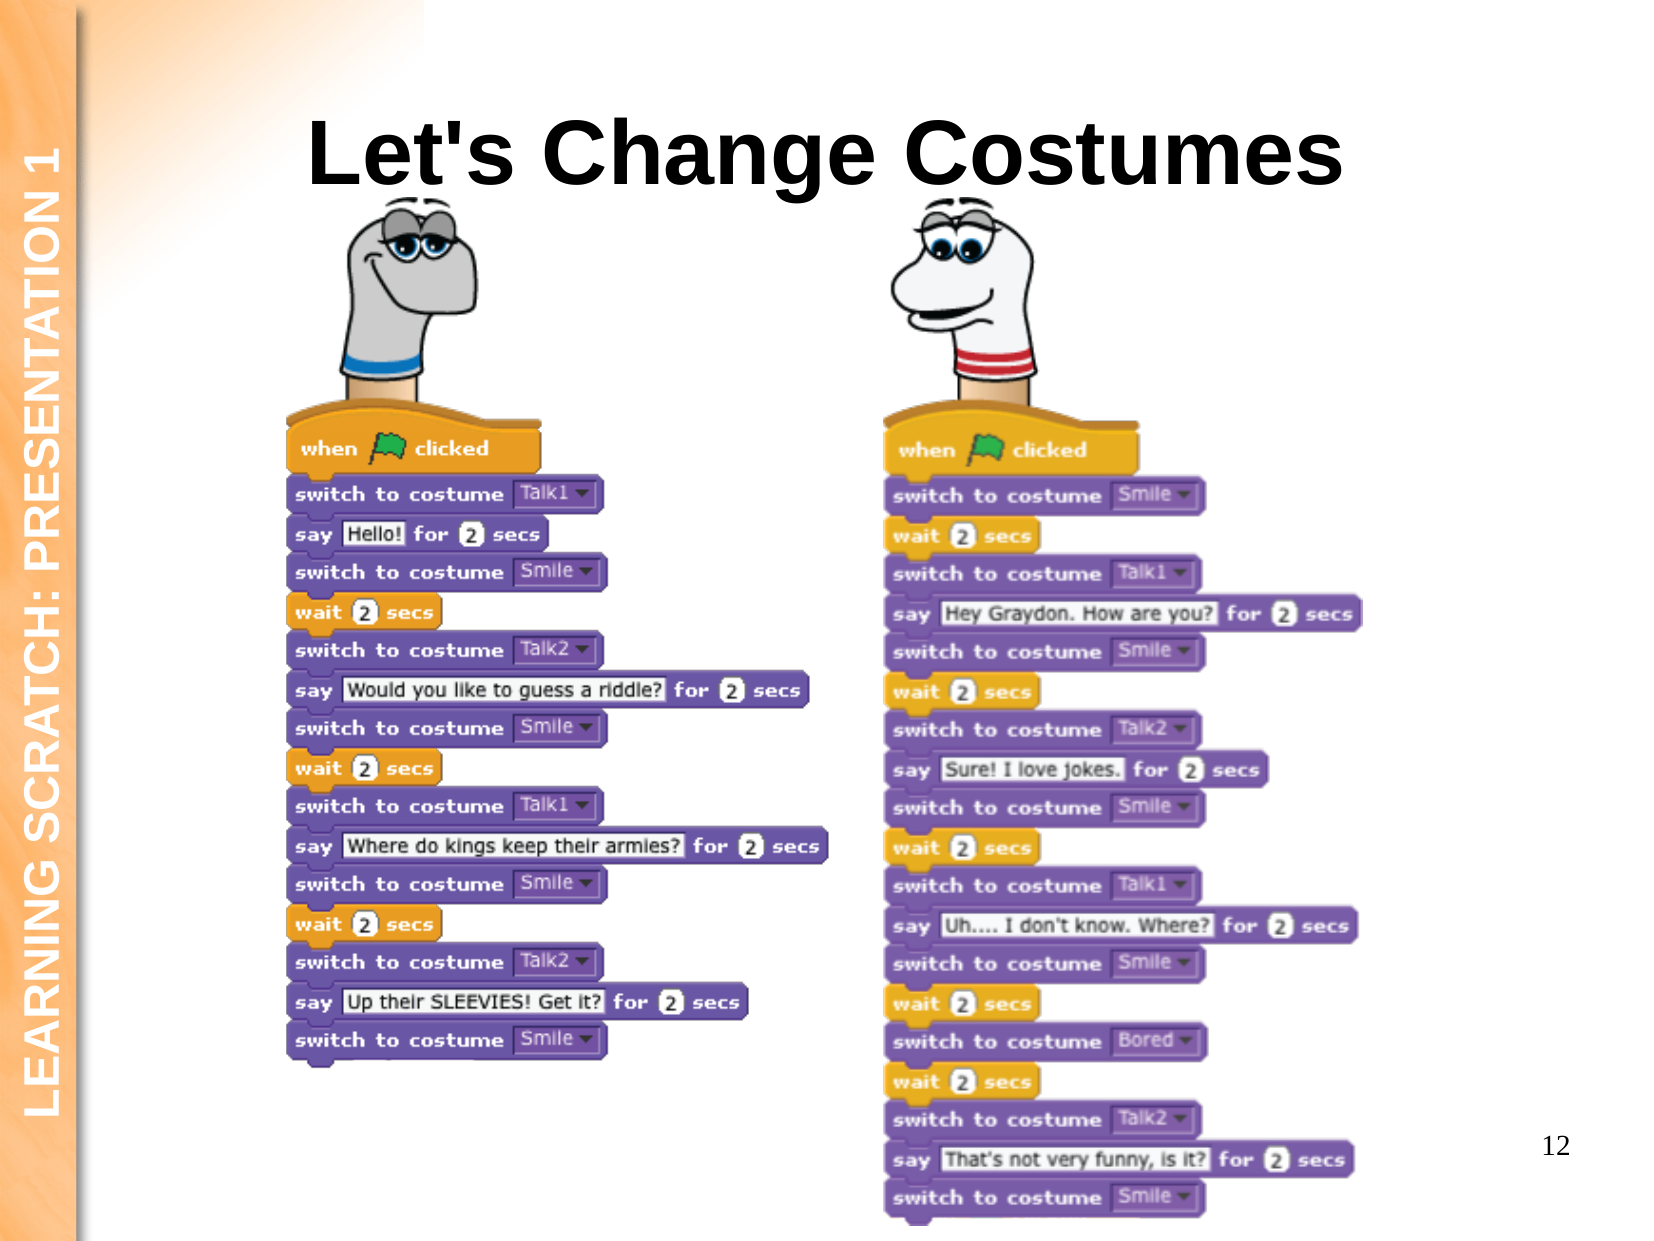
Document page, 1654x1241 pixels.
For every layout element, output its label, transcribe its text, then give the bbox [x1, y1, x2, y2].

title Let's Change Costumes [82, 56, 1571, 250]
picture [0, 0, 1363, 1241]
